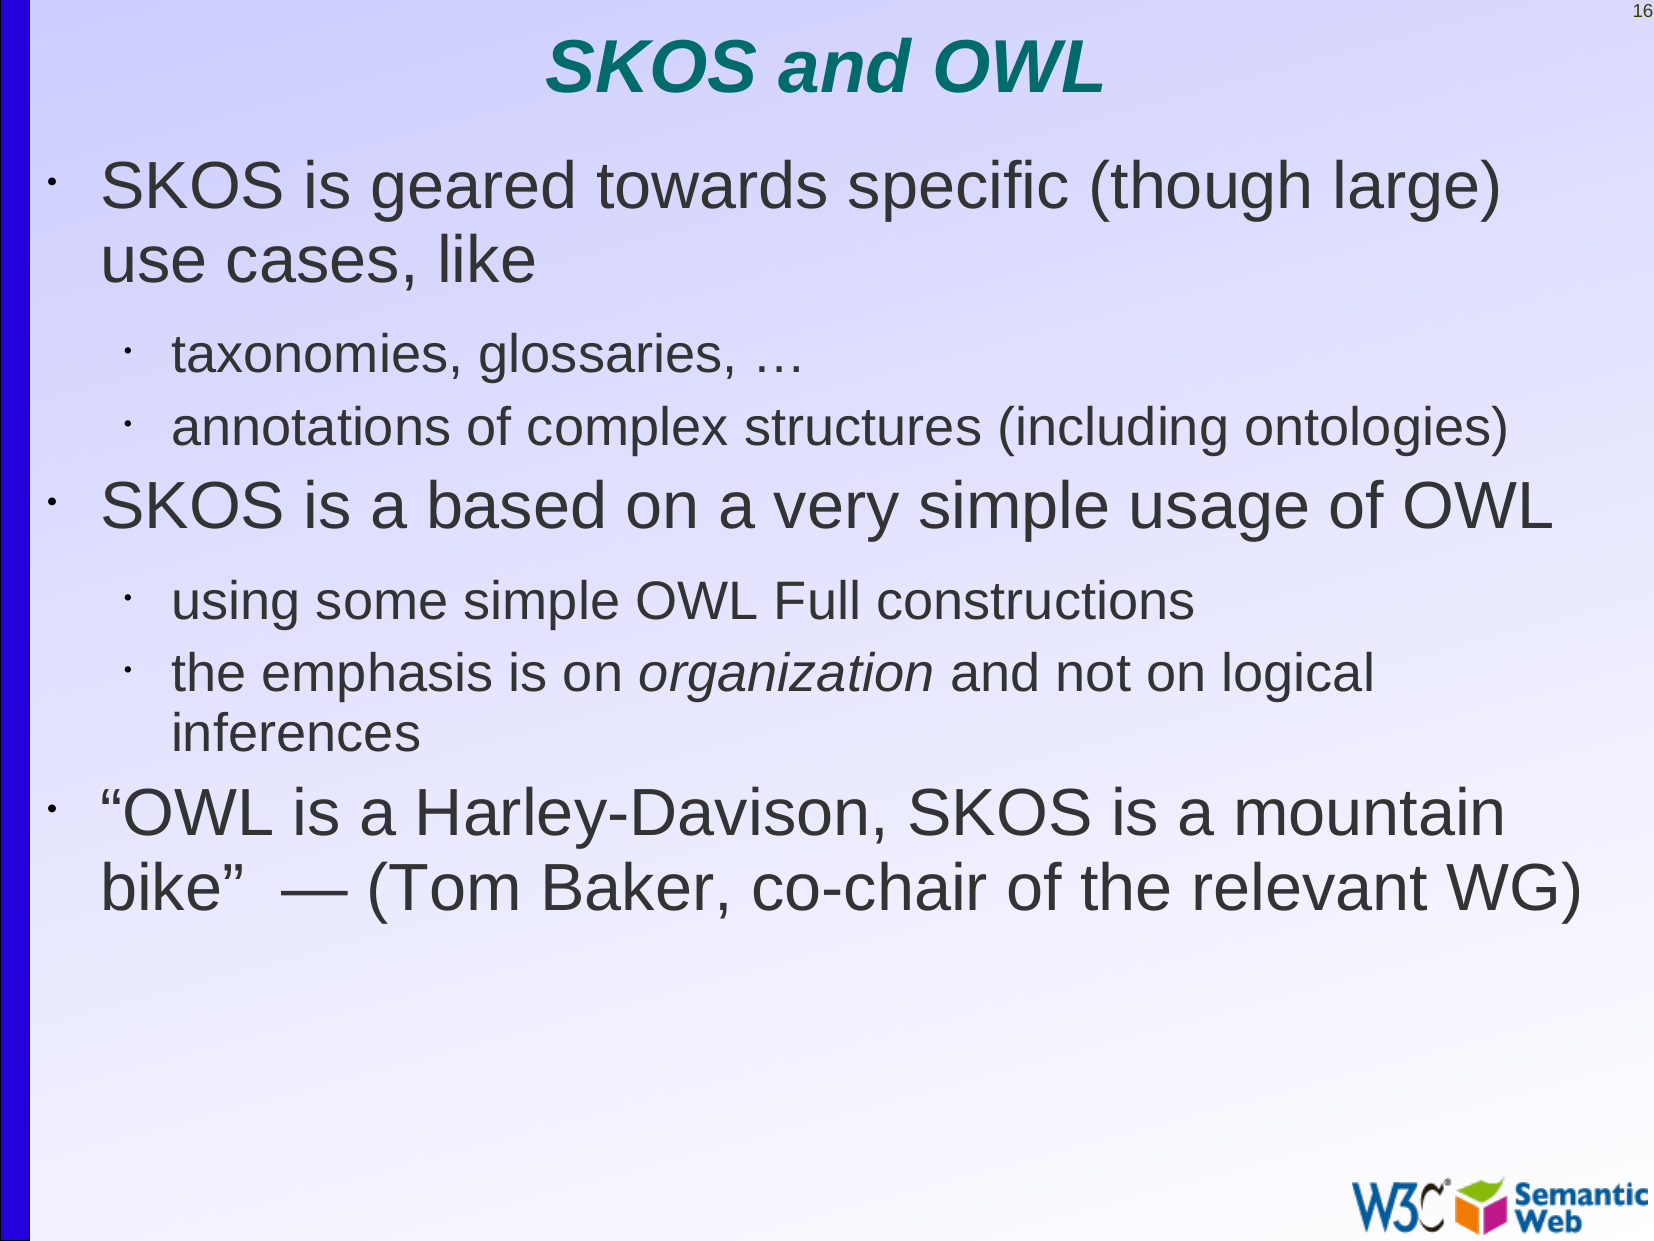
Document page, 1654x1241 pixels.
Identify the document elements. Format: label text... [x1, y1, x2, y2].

picture [1352, 1175, 1648, 1235]
title SKOS and OWL [0, 5, 1654, 125]
list SKOS is geared towards specific (though large) use cases, like taxonomies, glossaries, … annotations of complex structures (including ontologies) SKOS is a based on a very simple usage of OWL using some simple OWL Full constructions the emphasis is on organization and not on logical inferences “OWL is a Harley-Davison, SKOS is a mountain bike” — (Tom Baker, co-chair of the relevant WG) [29, 147, 1624, 1119]
